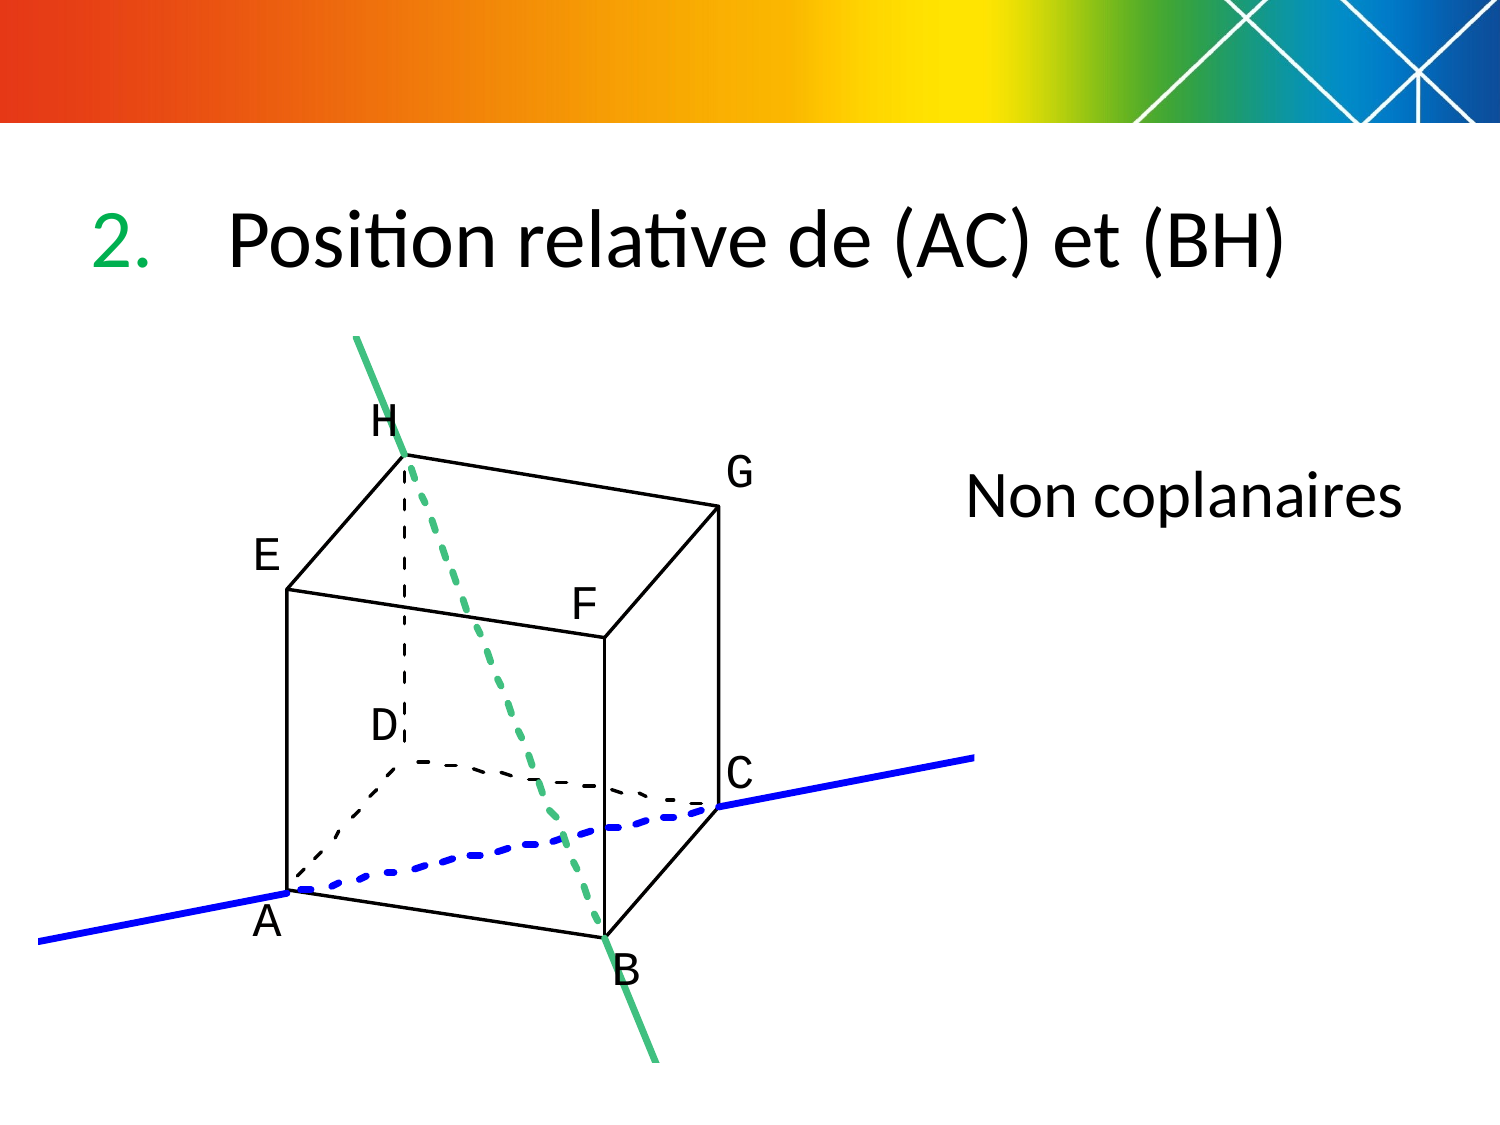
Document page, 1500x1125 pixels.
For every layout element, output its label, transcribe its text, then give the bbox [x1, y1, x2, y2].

picture [0, 0, 1359, 123]
text_box Non coplanaires [950, 442, 1477, 539]
picture [38, 336, 975, 1063]
title Position relative de (AC) et (BH) [75, 163, 1500, 305]
picture [1340, 0, 1500, 123]
